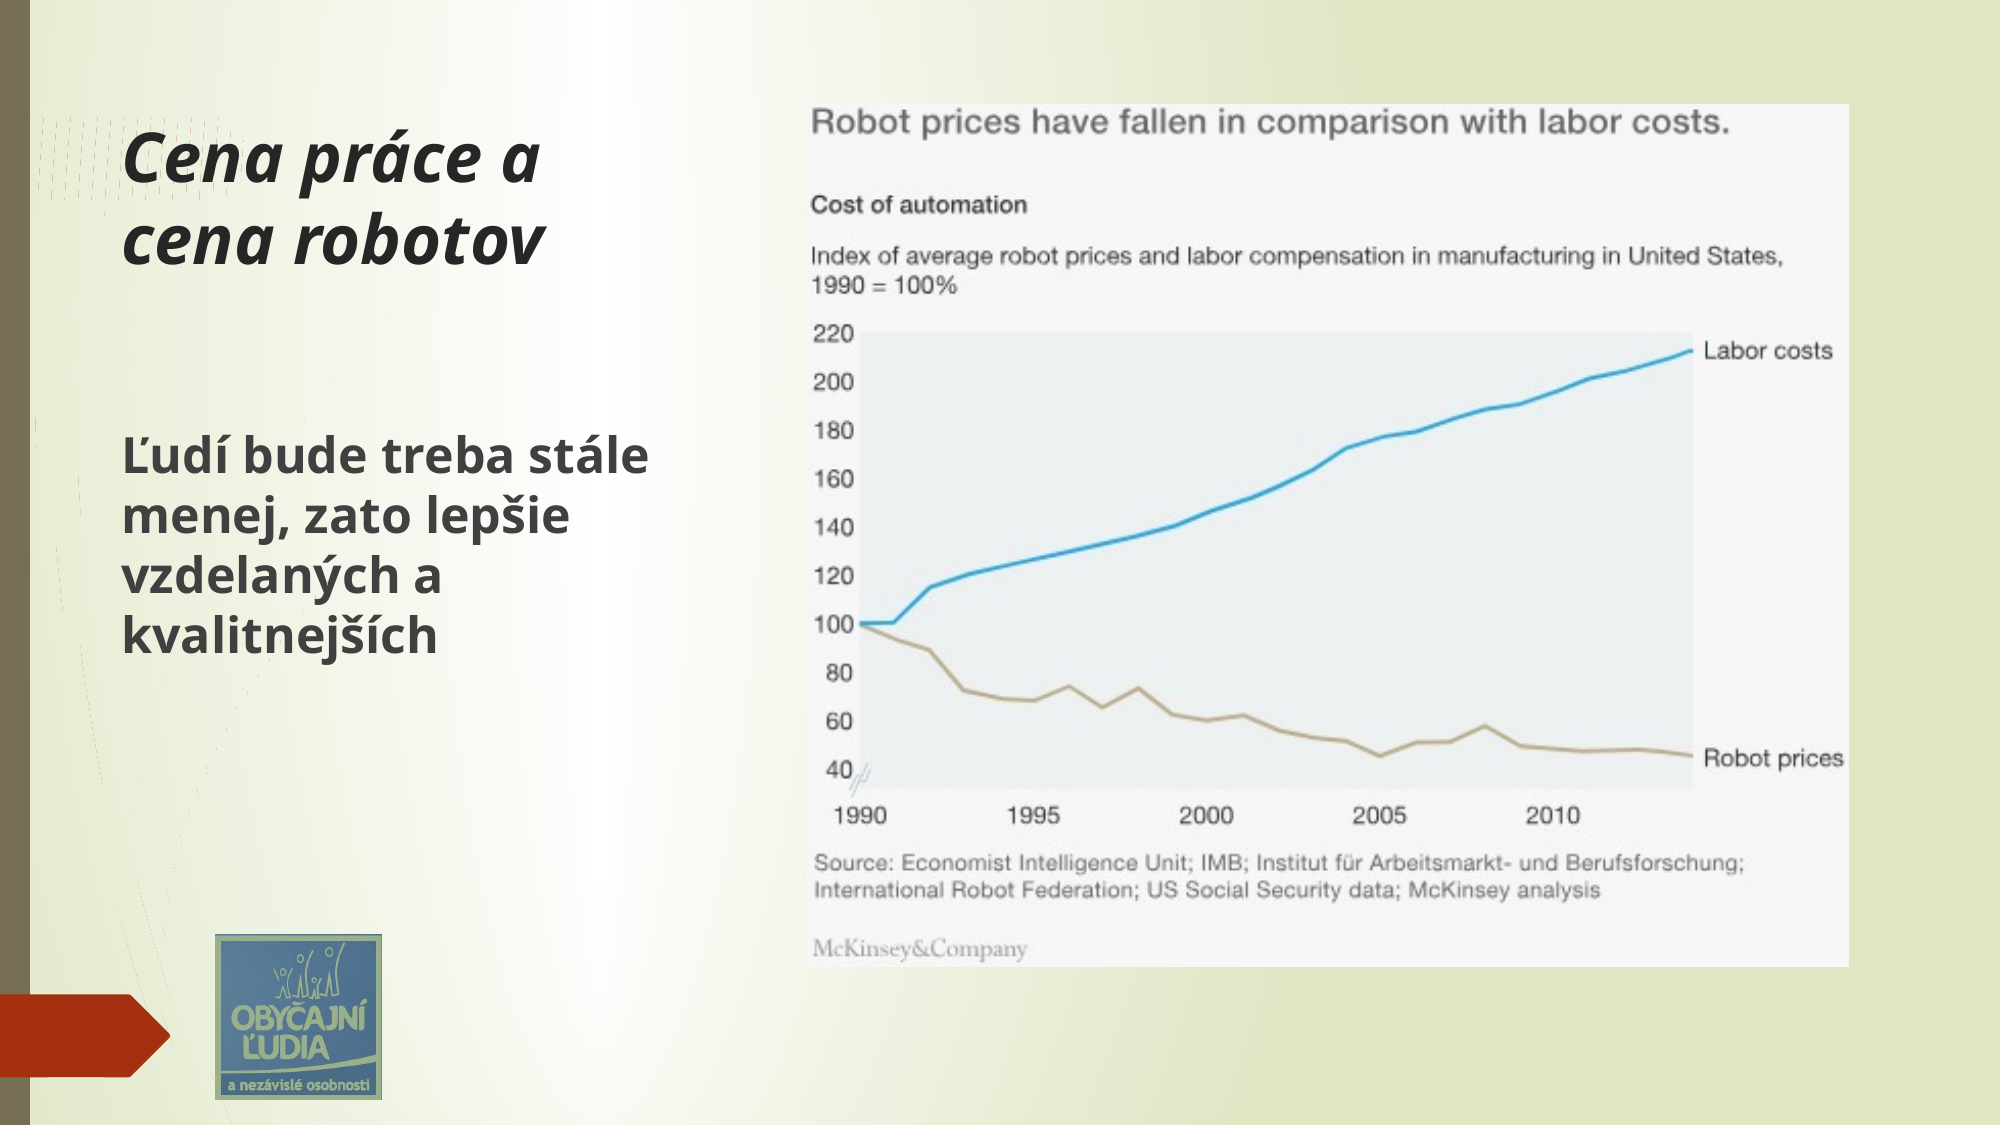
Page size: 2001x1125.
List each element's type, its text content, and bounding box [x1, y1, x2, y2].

list Ľudí bude treba stále menej, zato lepšie vzdelaných a kvalitnejších [106, 350, 706, 967]
text_box [0, 0, 2000, 1125]
picture [807, 104, 1849, 967]
picture [215, 934, 382, 1100]
title Cena práce a cena robotov [106, 105, 706, 313]
